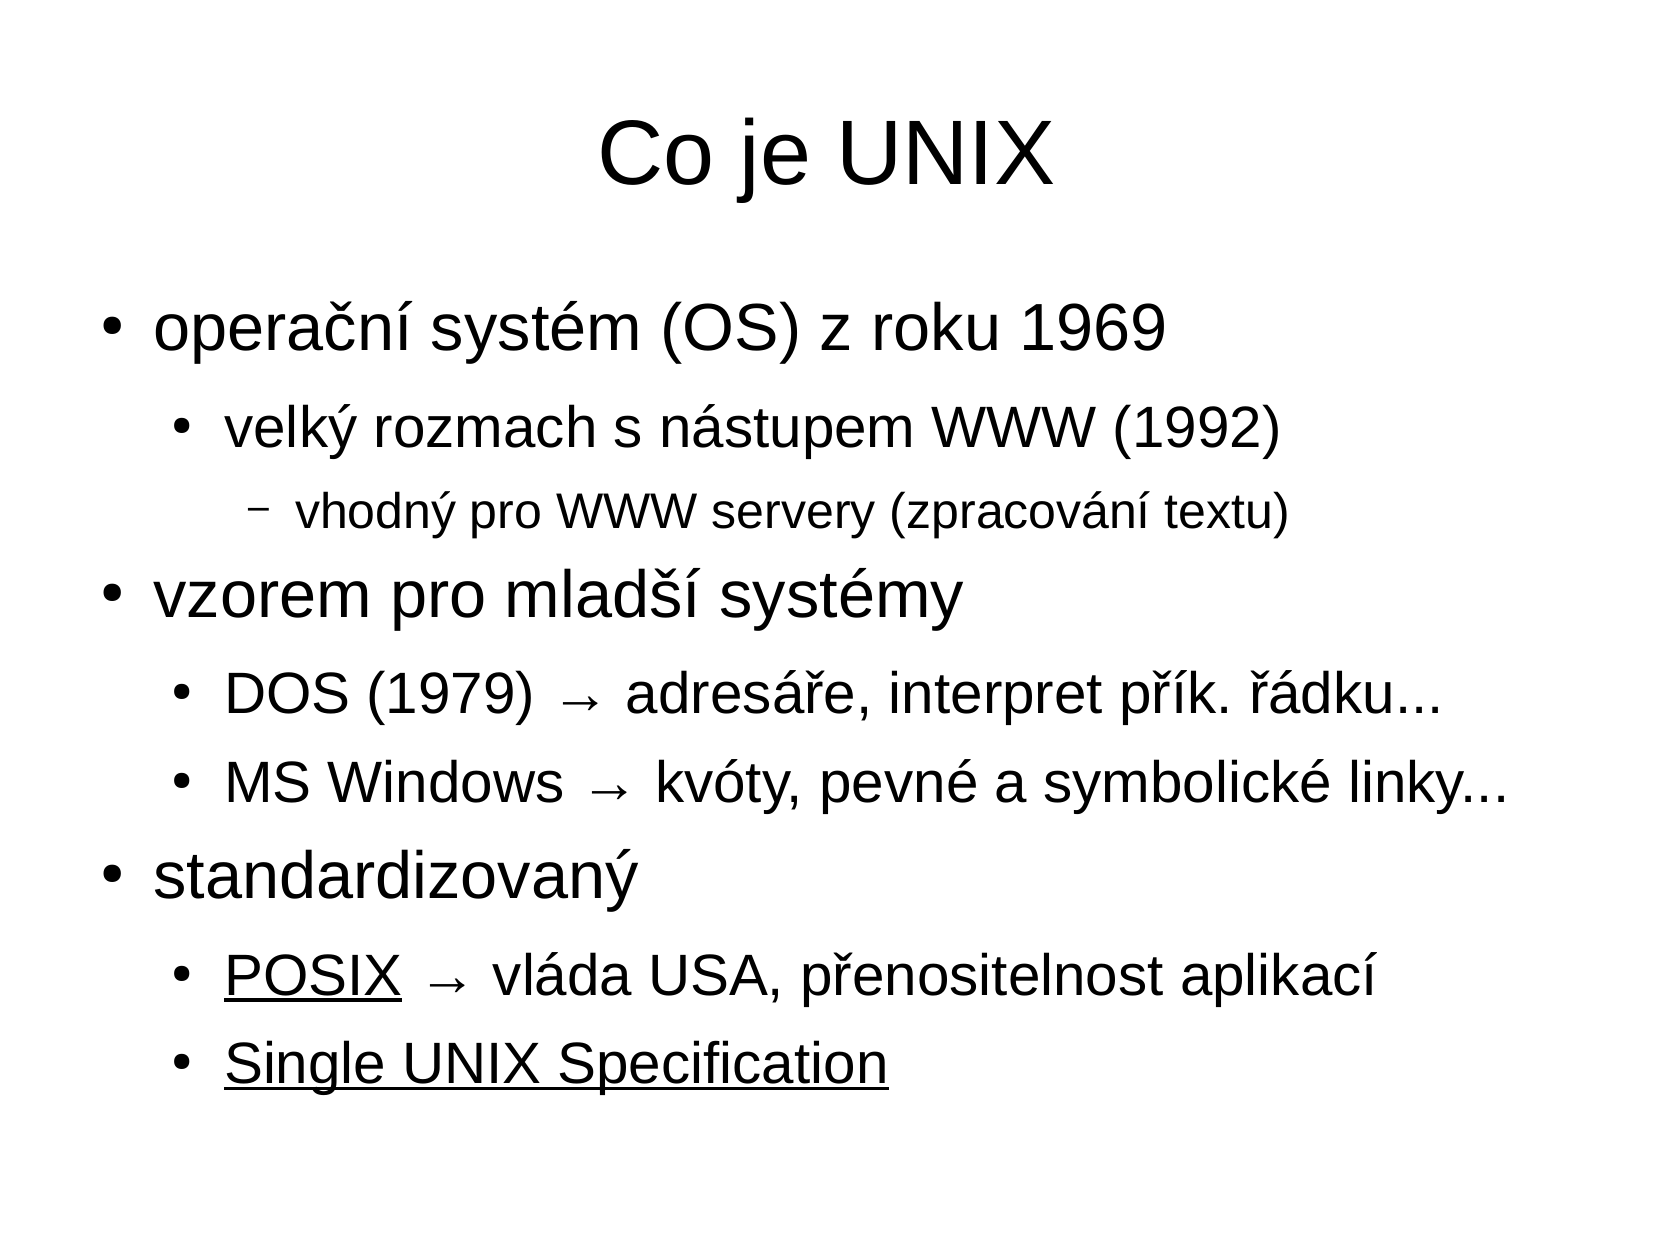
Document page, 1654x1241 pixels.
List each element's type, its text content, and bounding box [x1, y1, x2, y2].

list operační systém (OS) z roku 1969 velký rozmach s nástupem WWW (1992) vhodný pro WWW servery (zpracování textu) vzorem pro mladší systémy DOS (1979) → adresáře, interpret přík. řádku... MS Windows → kvóty, pevné a symbolické linky... standardizovaný POSIX → vláda USA, přenositelnost aplikací Single UNIX Specification [82, 290, 1571, 1097]
title Co je UNIX [82, 56, 1571, 250]
